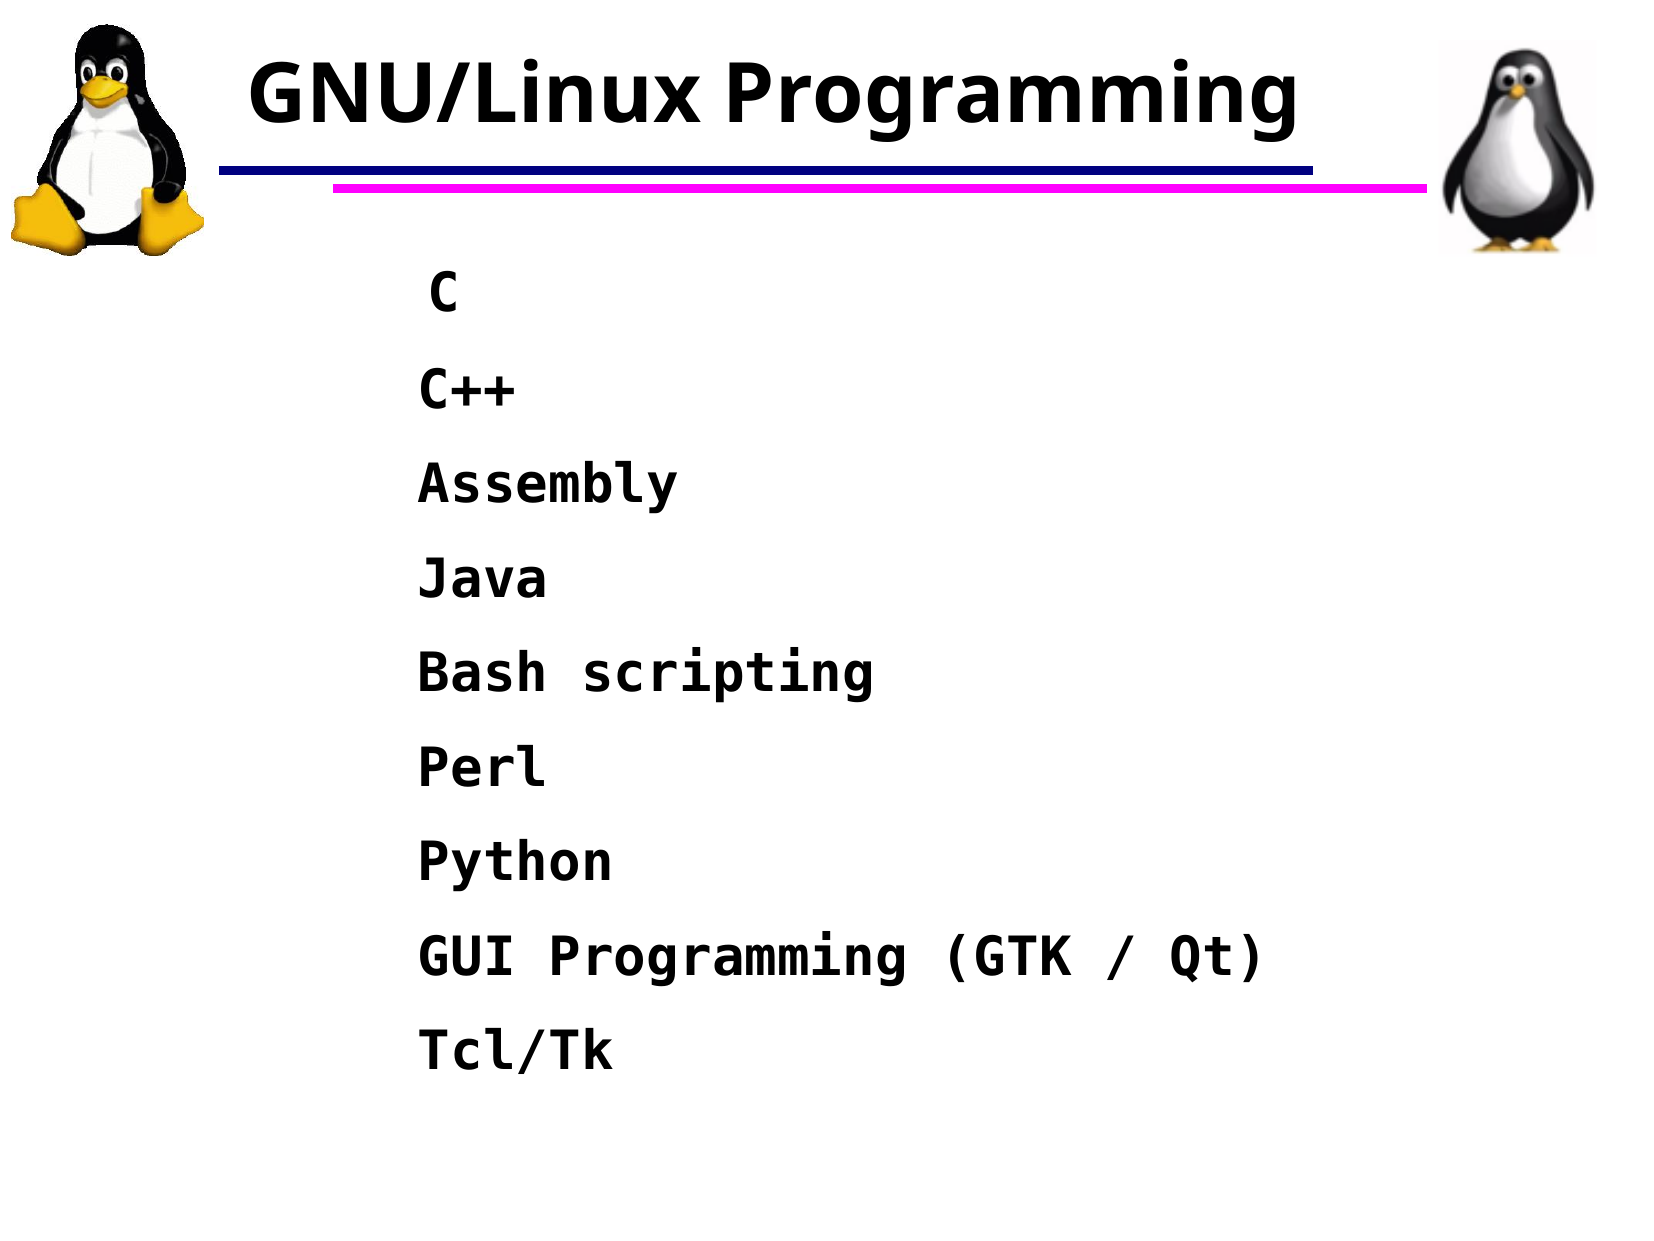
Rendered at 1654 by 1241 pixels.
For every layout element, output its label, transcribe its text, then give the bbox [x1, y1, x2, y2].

text_box C C++ Assembly Java Bash scripting Perl Python GUI Programming (GTK / Qt) Tcl/Tk [352, 258, 1419, 1078]
picture [1437, 141, 1603, 265]
text_box GNU/Linux Programming [246, 33, 1631, 141]
picture [11, 24, 204, 256]
